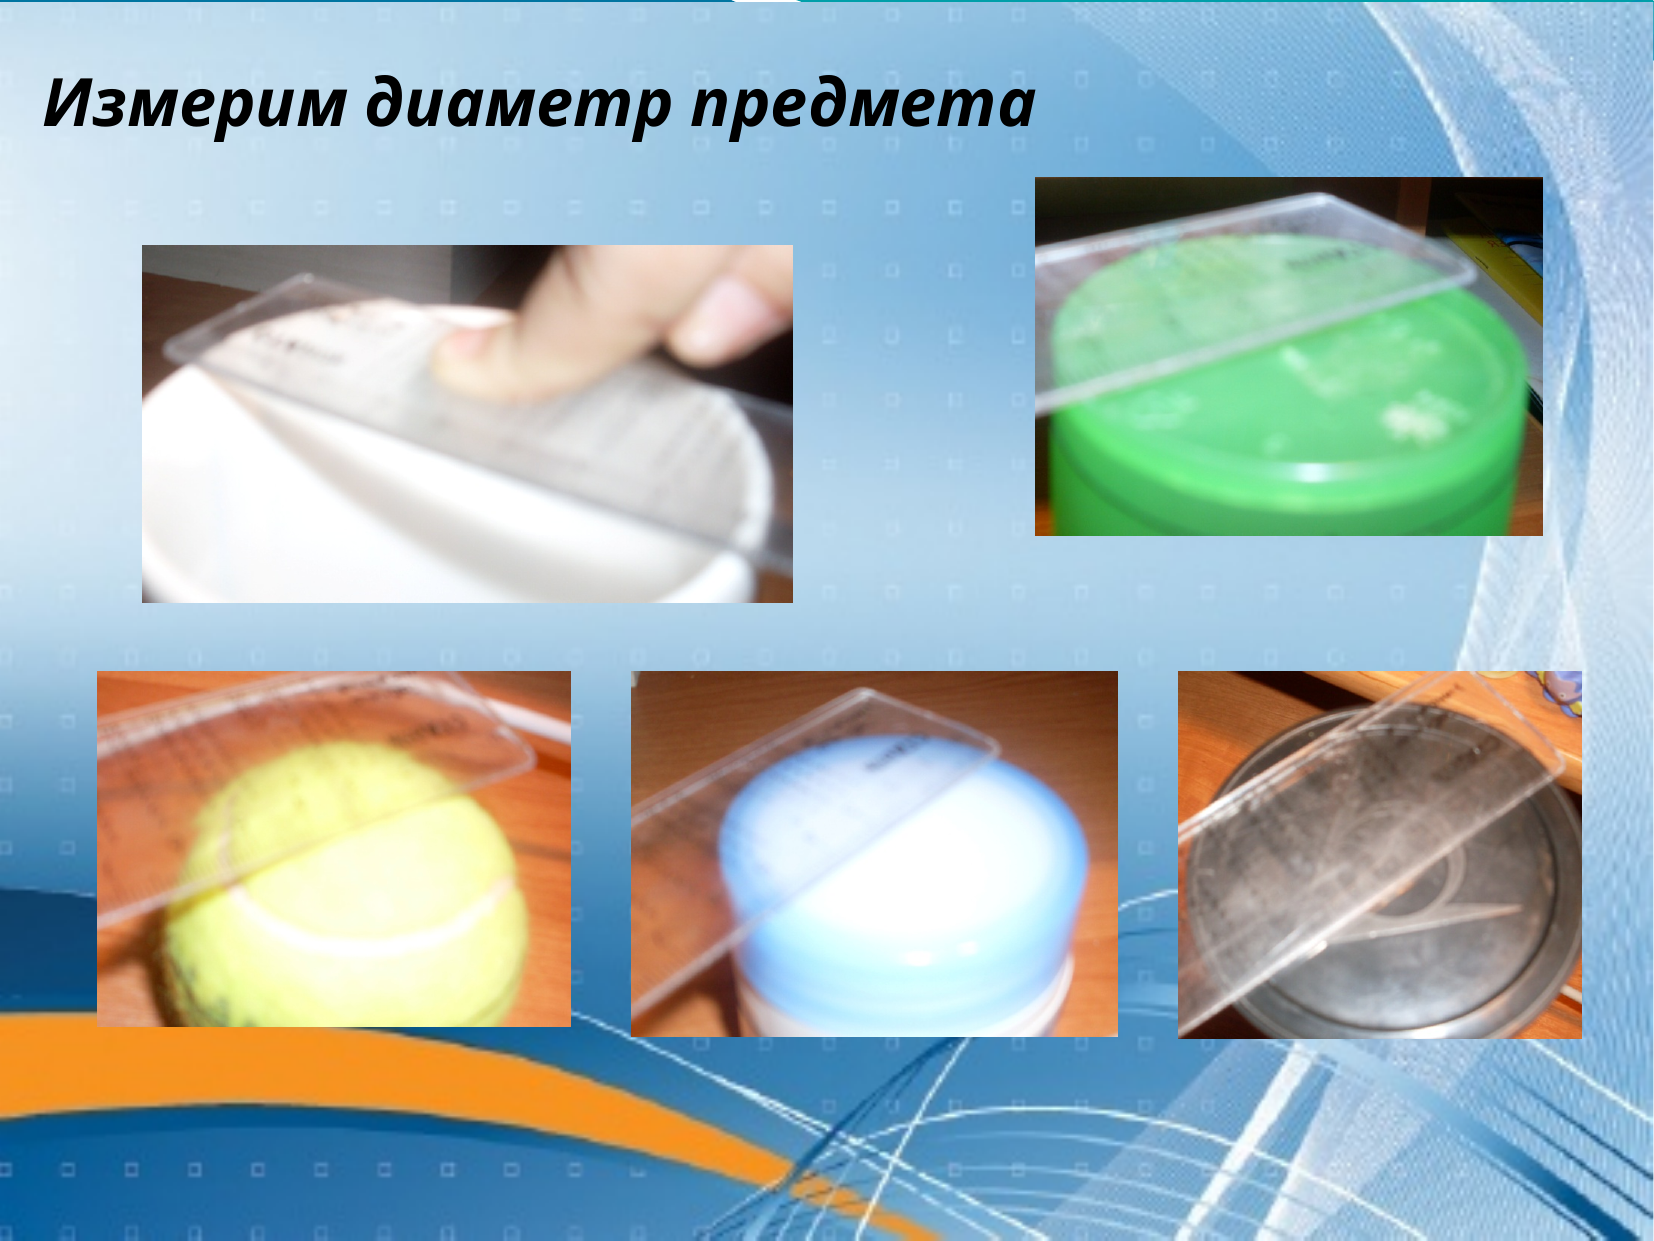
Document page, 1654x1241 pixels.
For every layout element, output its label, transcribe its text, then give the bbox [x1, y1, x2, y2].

text_box Измерим диаметр предмета [0, 52, 1053, 147]
picture [0, 1, 1654, 1241]
